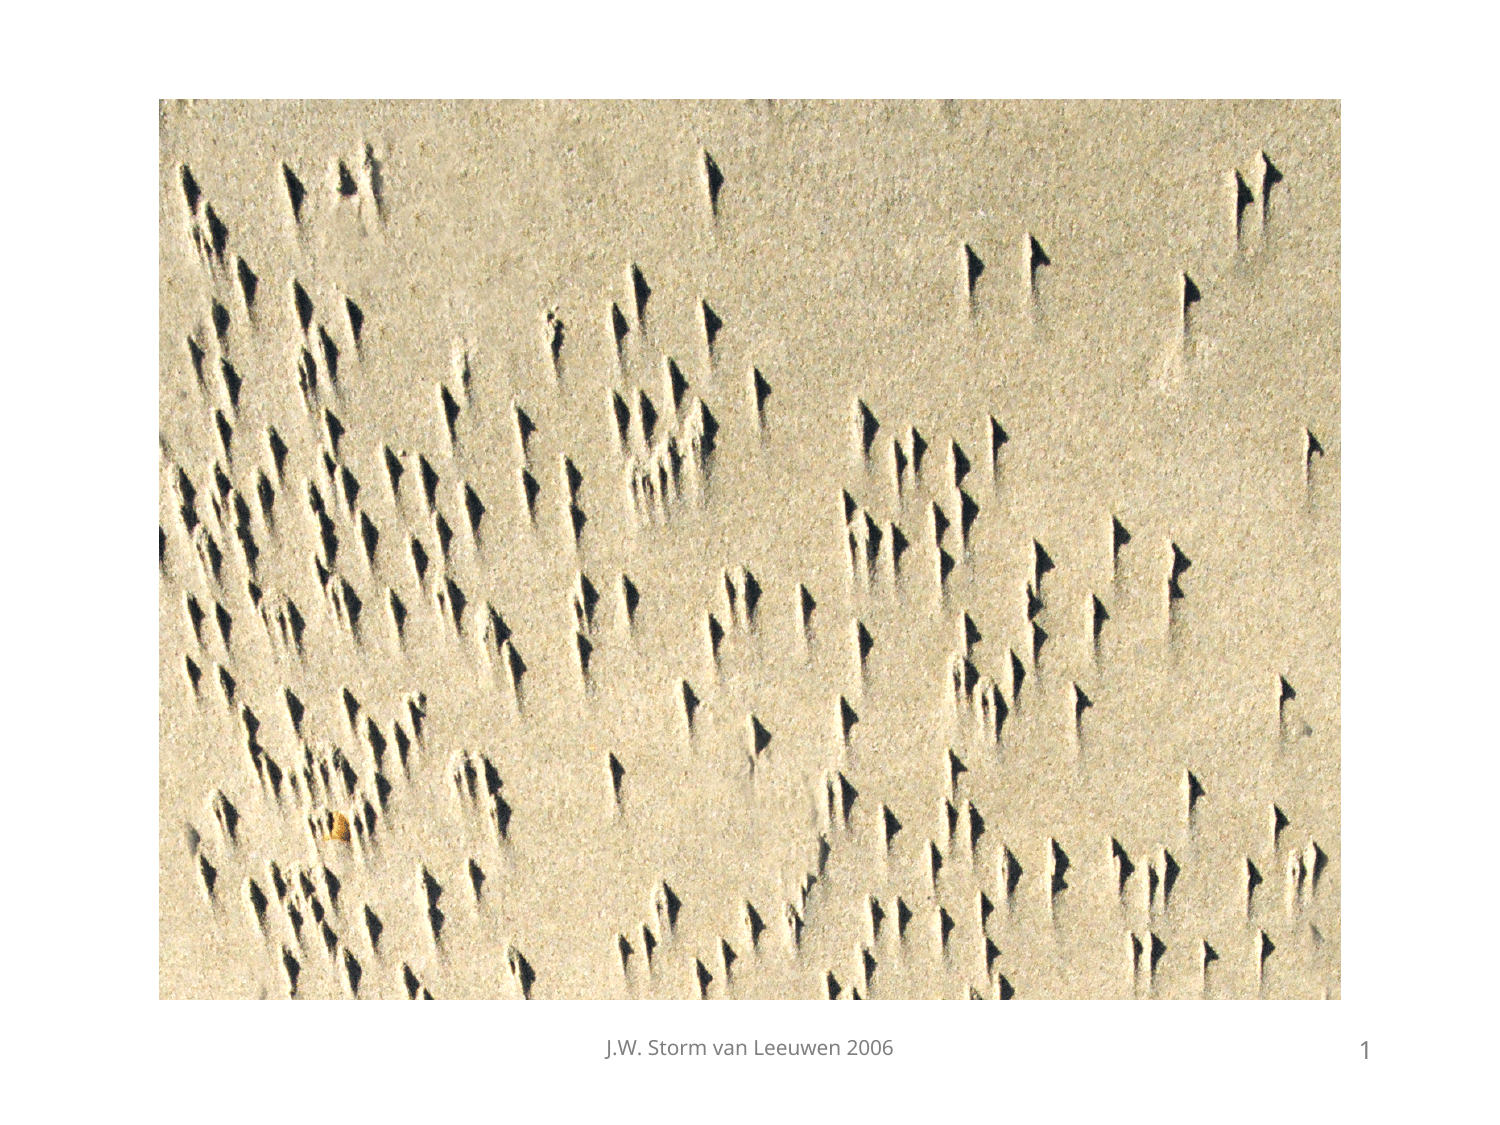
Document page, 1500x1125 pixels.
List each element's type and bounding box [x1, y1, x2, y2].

picture [159, 99, 1341, 1000]
